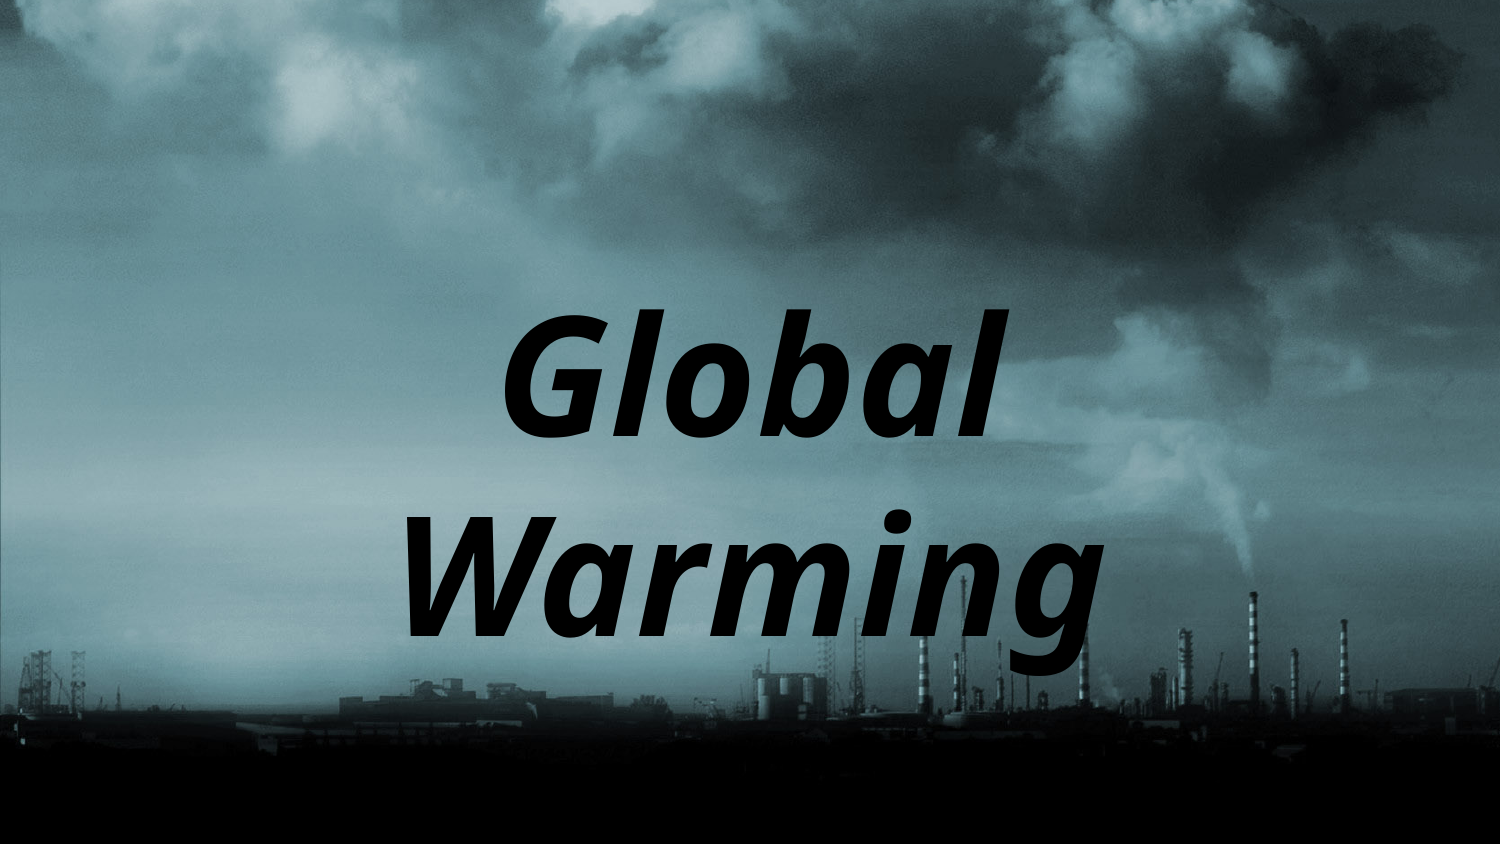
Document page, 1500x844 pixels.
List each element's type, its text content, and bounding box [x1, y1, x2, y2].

title Global Warming [112, 261, 1388, 443]
picture [0, 0, 1500, 844]
